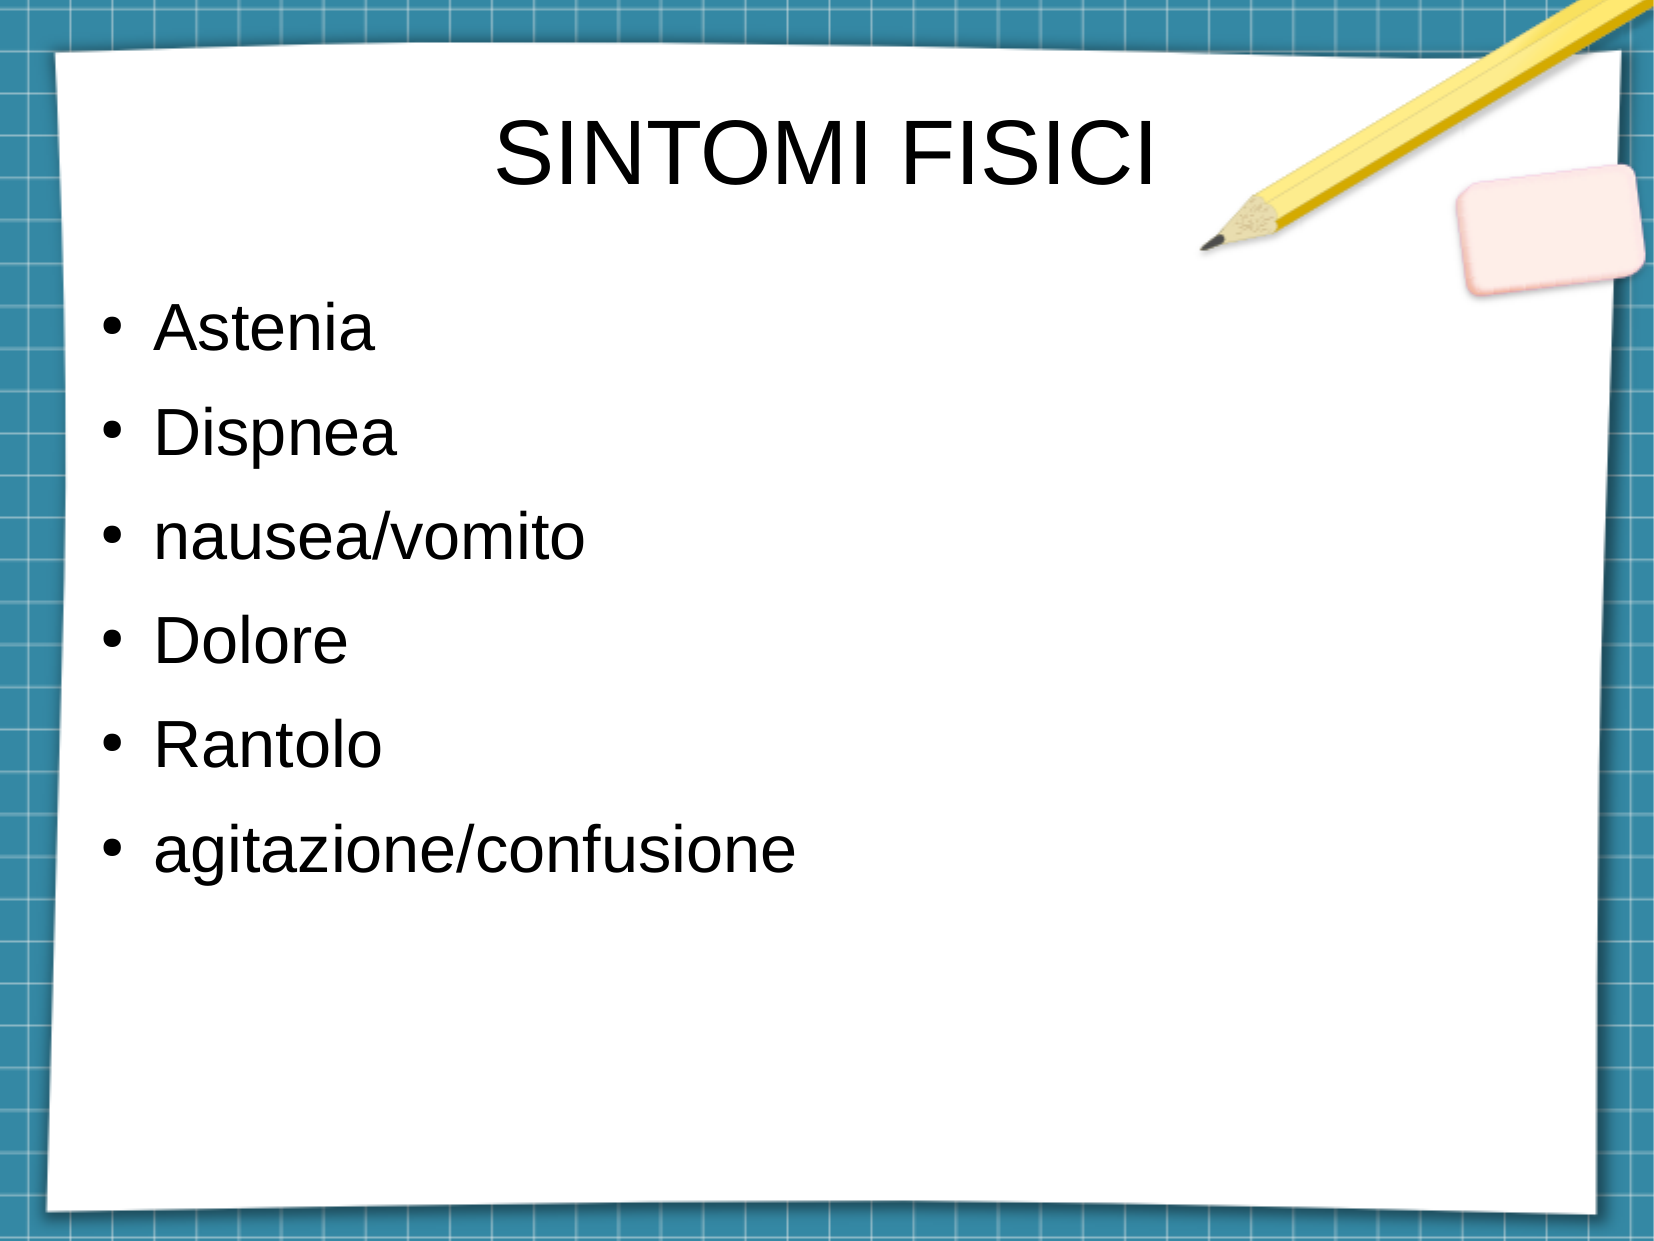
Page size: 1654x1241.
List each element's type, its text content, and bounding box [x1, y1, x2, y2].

list Astenia Dispnea nausea/vomito Dolore Rantolo agitazione/confusione [82, 290, 1571, 1010]
title SINTOMI FISICI [82, 49, 1571, 257]
picture [0, 0, 1654, 1241]
